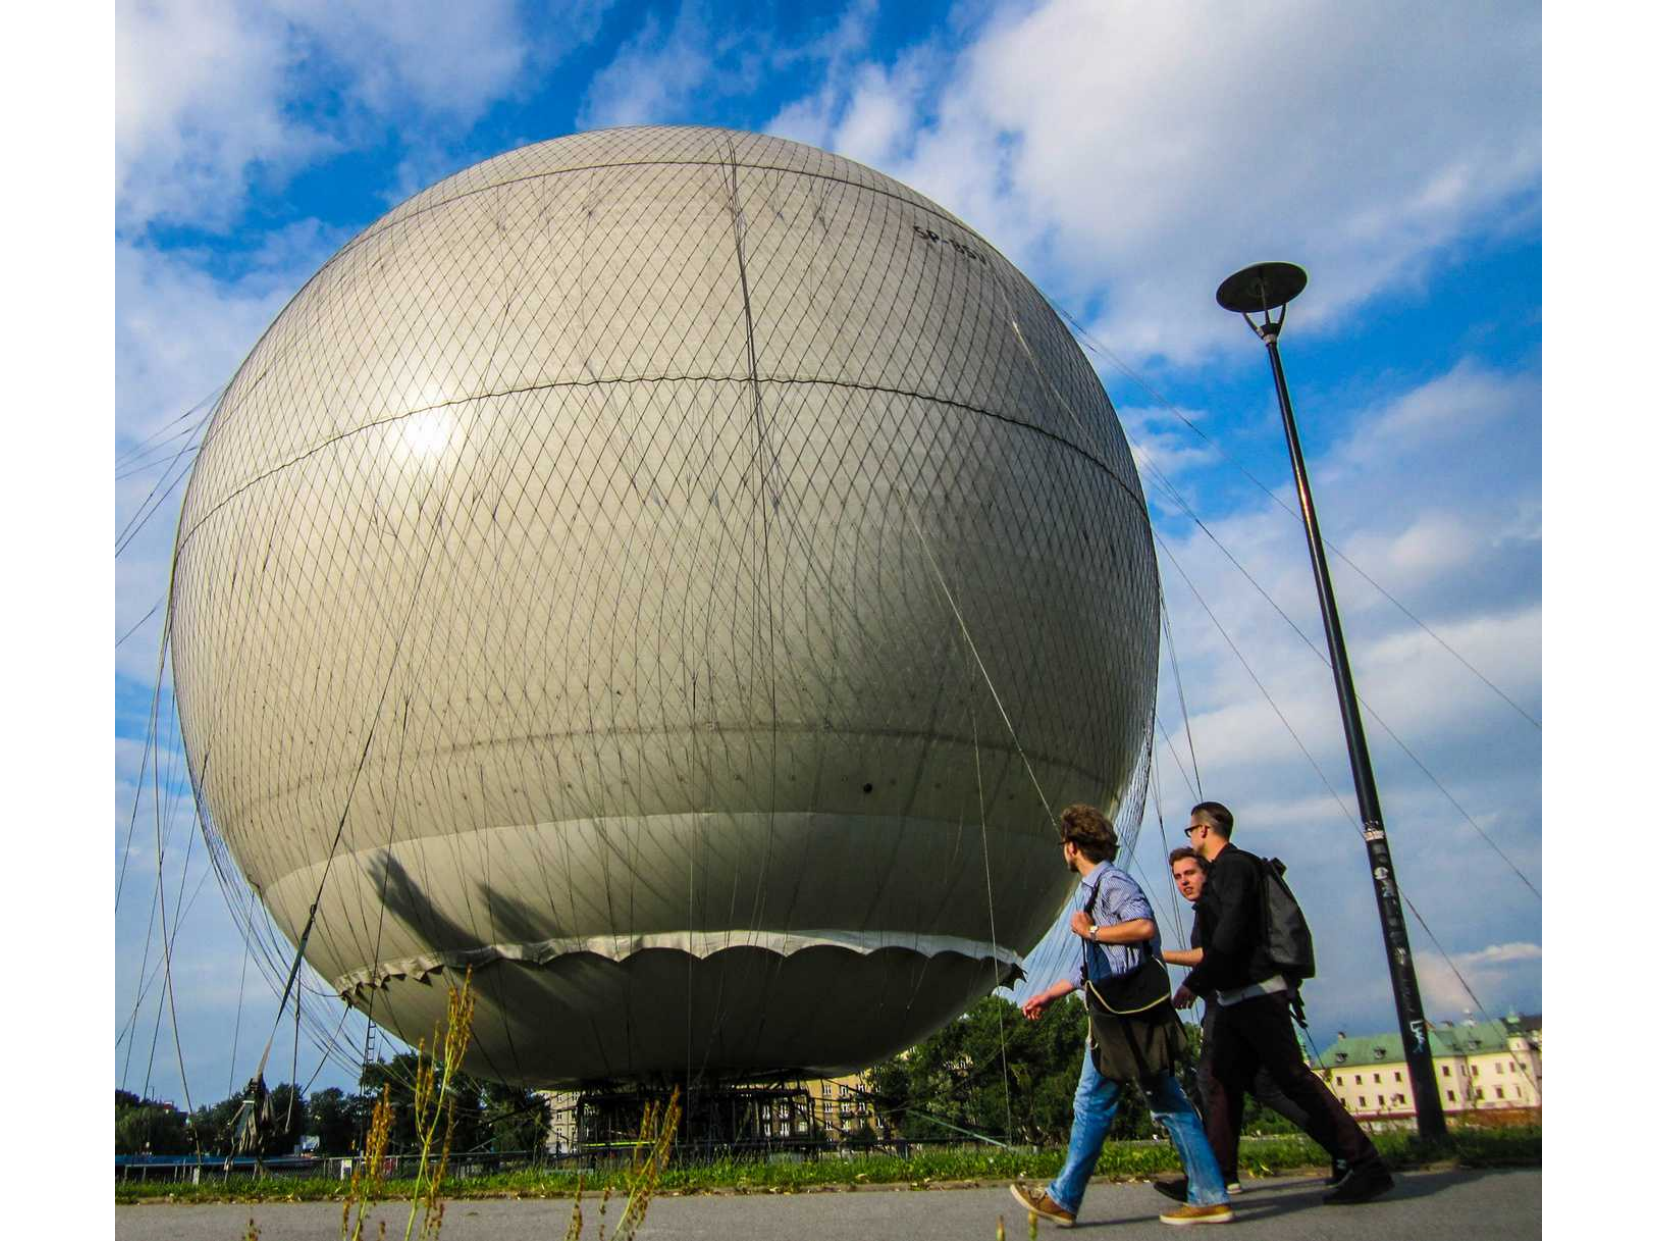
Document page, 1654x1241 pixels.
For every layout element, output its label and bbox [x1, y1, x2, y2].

picture [115, 0, 1542, 1241]
